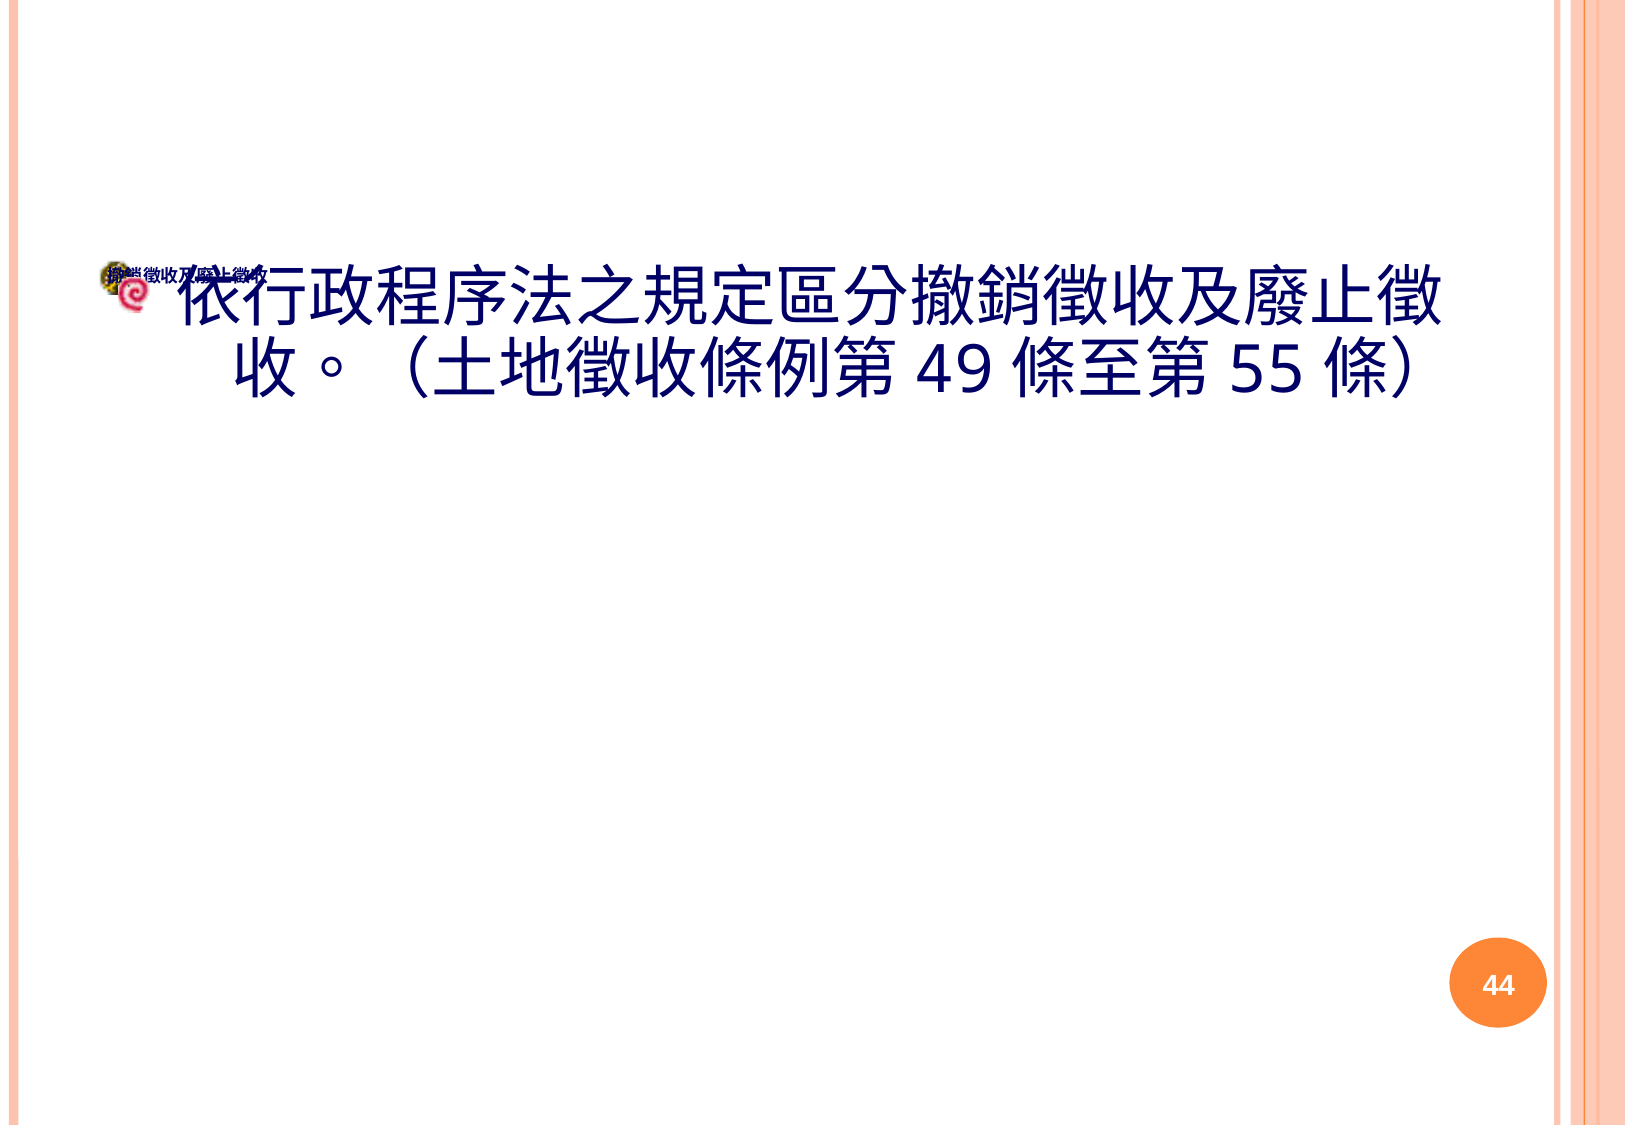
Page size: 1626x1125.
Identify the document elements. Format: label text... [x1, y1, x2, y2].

text_box 依行政程序法之規定區分撤銷徵收及廢止徵收。（土地徵收條例第49條至第55條） [104, 255, 1497, 503]
text_box [1444, 940, 1553, 1027]
list 撤銷徵收及廢止徵收 [44, 125, 1522, 303]
